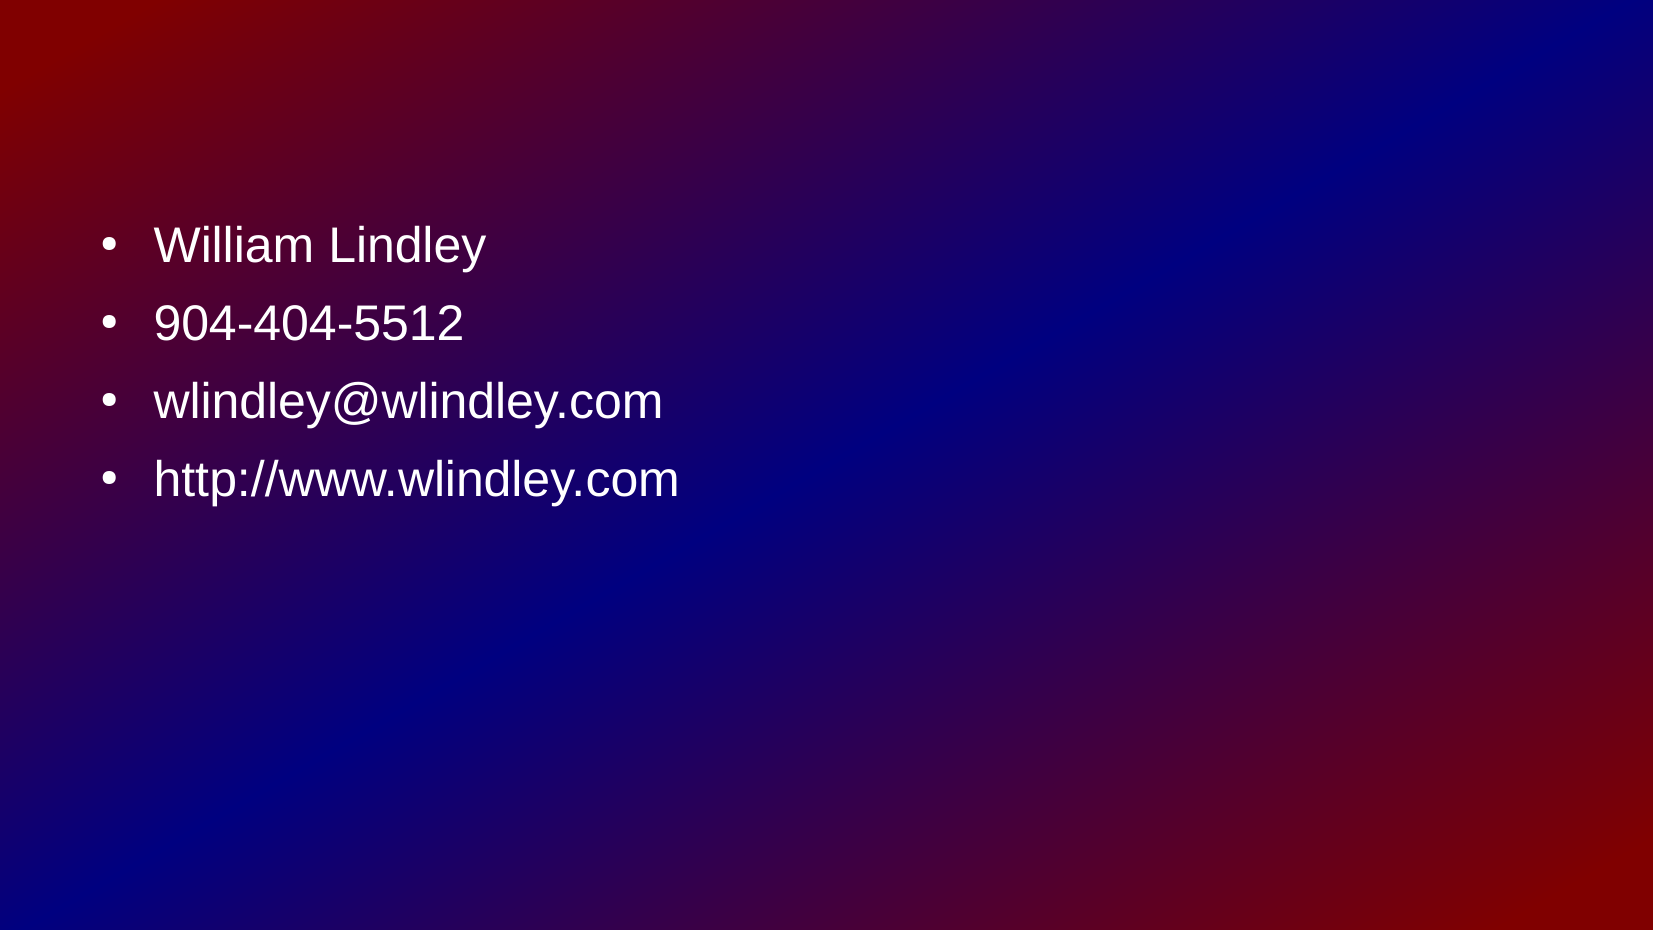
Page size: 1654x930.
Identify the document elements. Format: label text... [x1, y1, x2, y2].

list William Lindley 904-404-5512 wlindley@wlindley.com http://www.wlindley.com [82, 217, 1571, 757]
